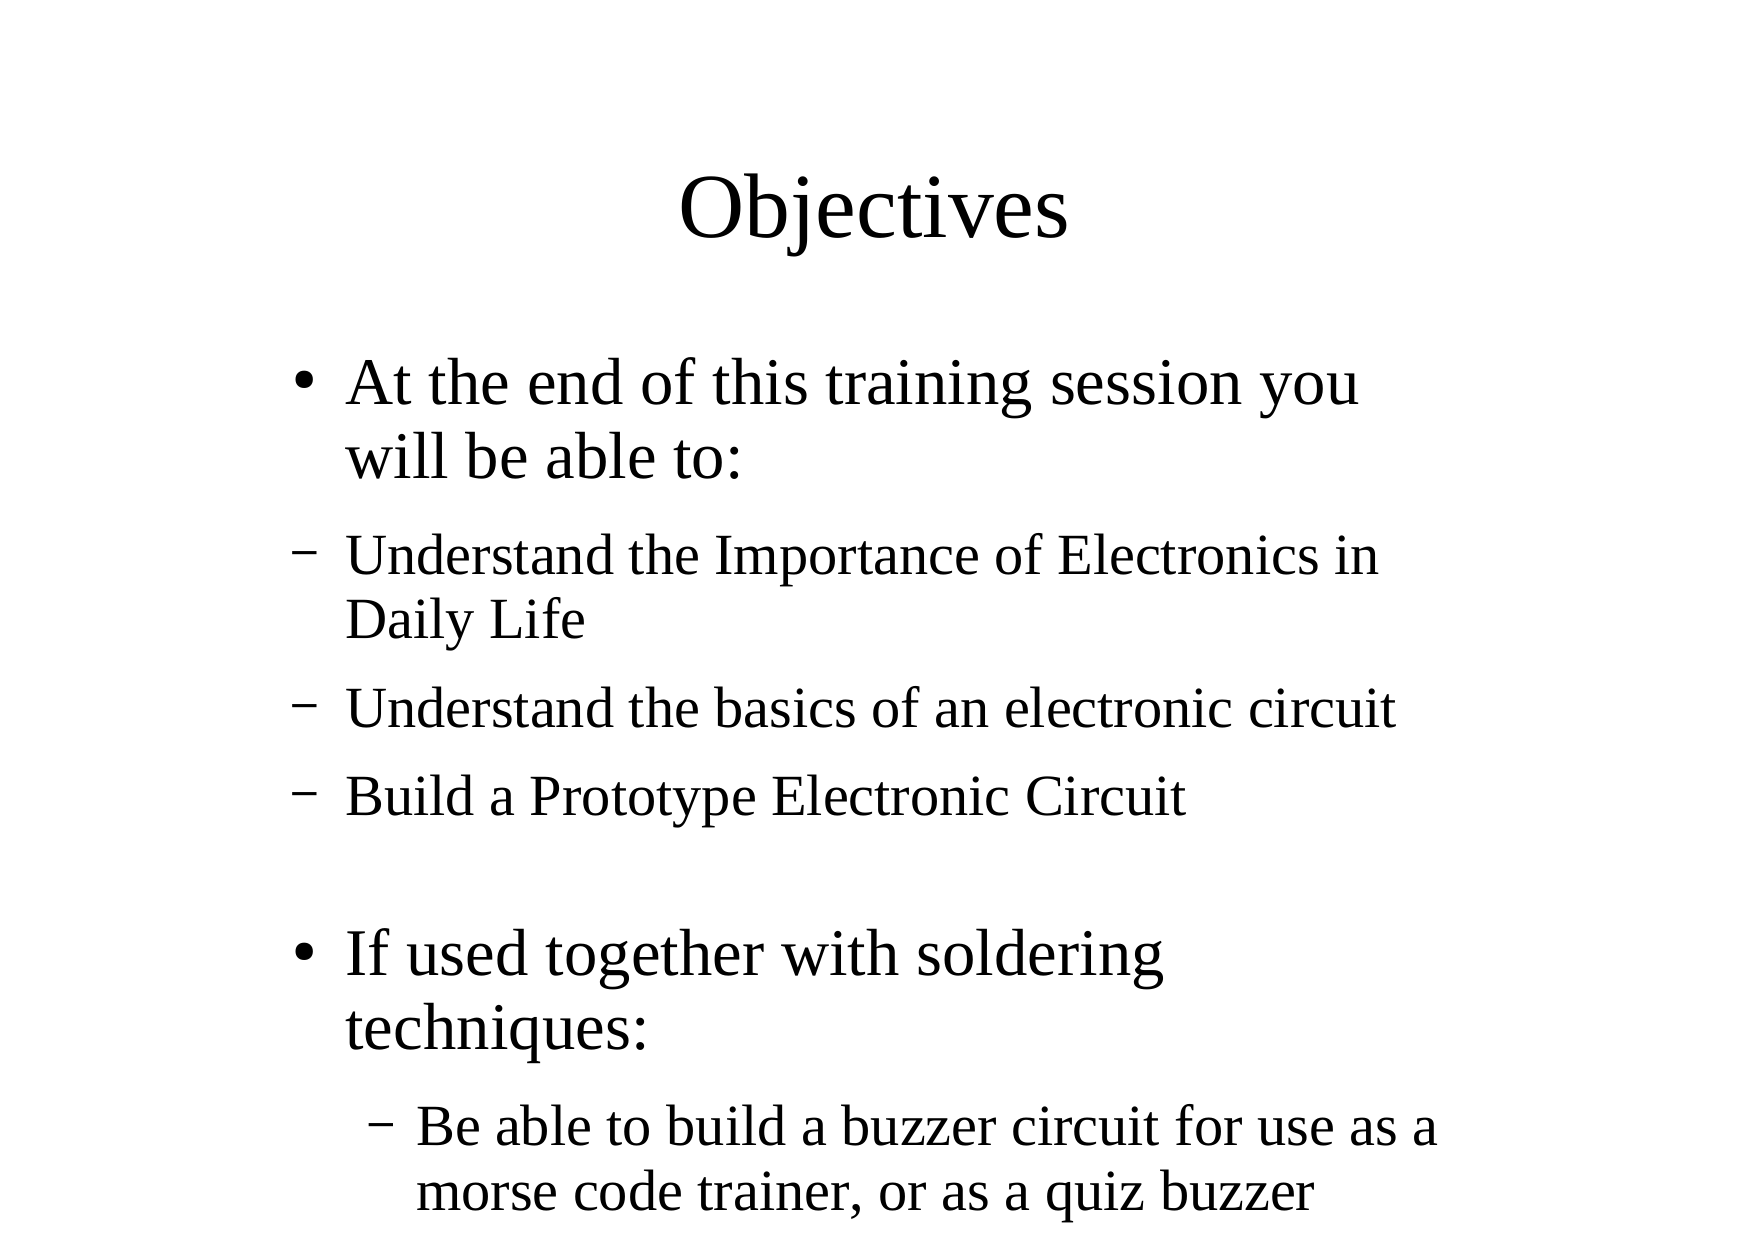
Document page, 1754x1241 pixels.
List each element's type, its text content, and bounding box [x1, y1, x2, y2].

title Objectives [274, 102, 1475, 311]
list At the end of this training session you will be able to: Understand the Importance of Electronics in Daily Life Understand the basics of an electronic circuit Build a Prototype Electronic Circuit If used together with soldering techniques: Be able to build a buzzer circuit for use as a morse code trainer, or as a quiz buzzer [274, 344, 1475, 1237]
